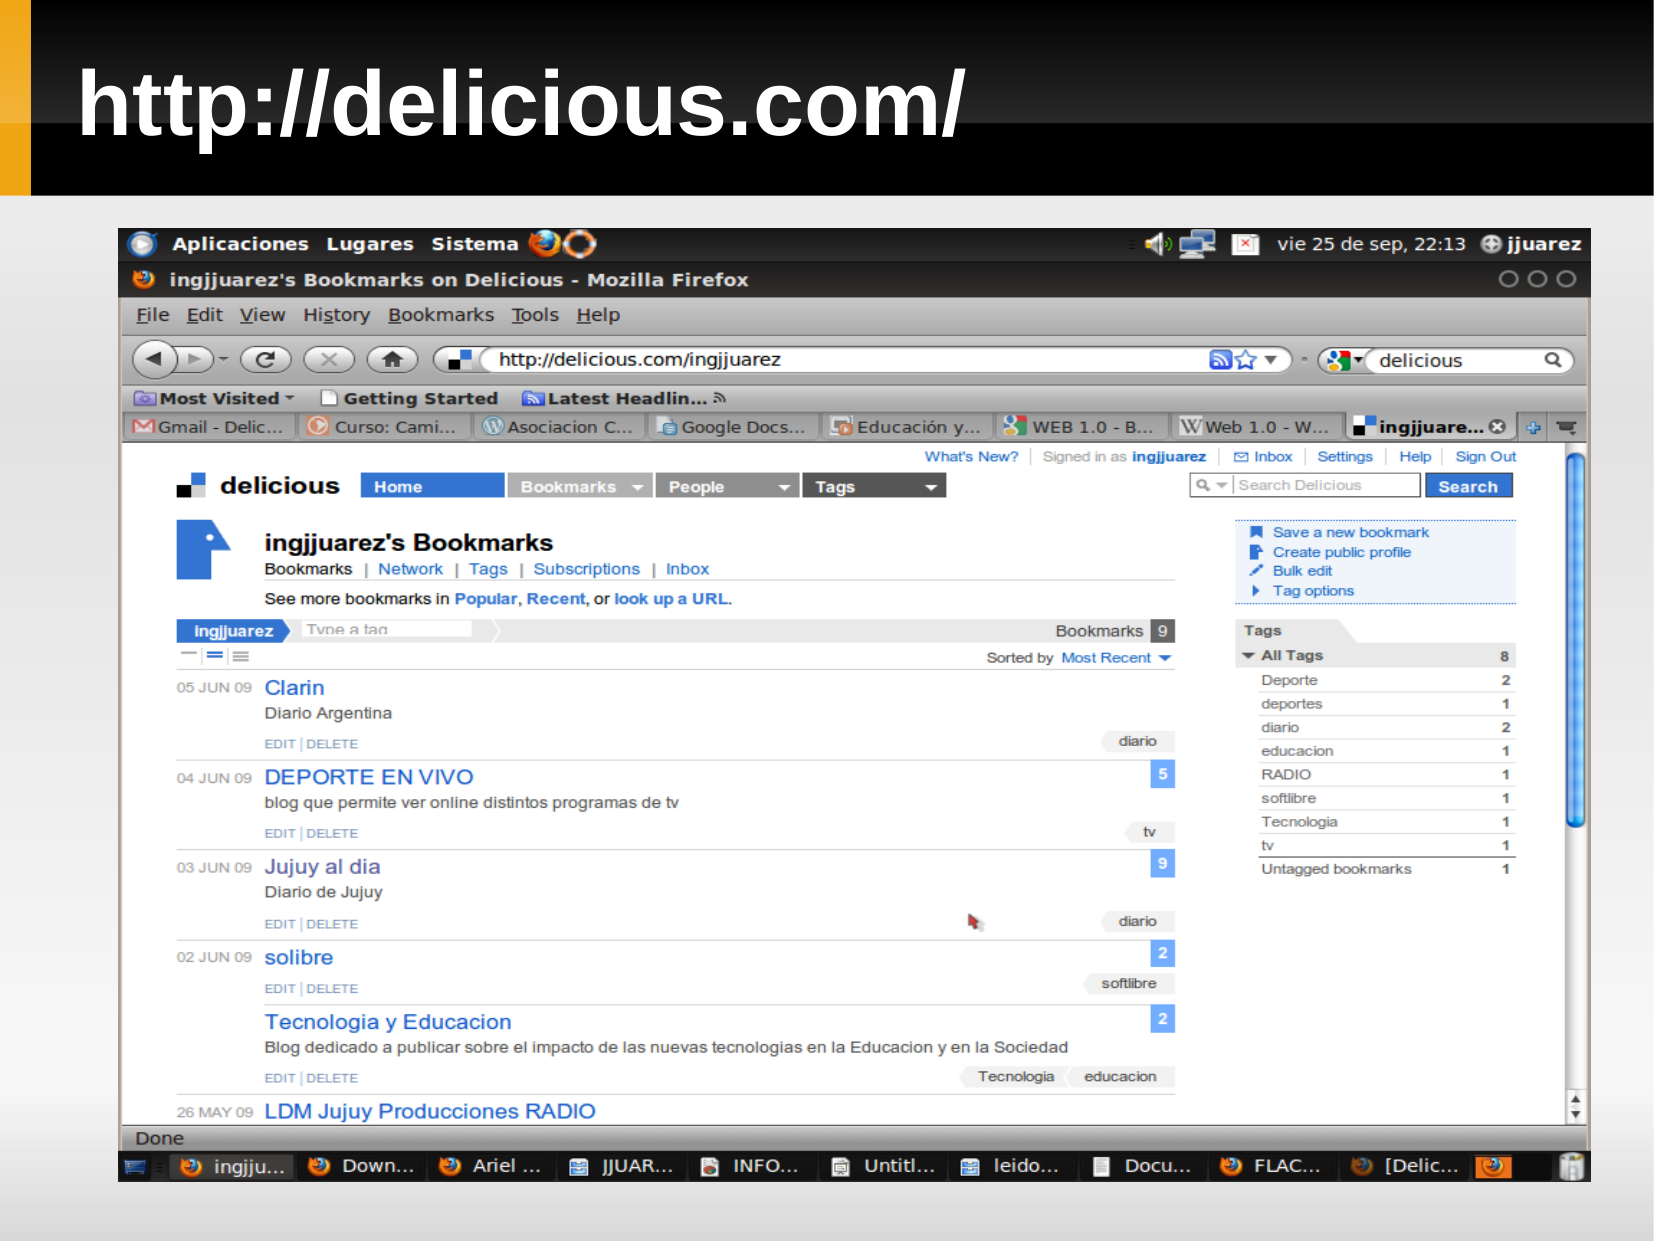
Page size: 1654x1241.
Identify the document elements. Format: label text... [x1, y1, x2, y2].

title http://delicious.com/ [76, 0, 1565, 208]
picture [0, 0, 1654, 1241]
